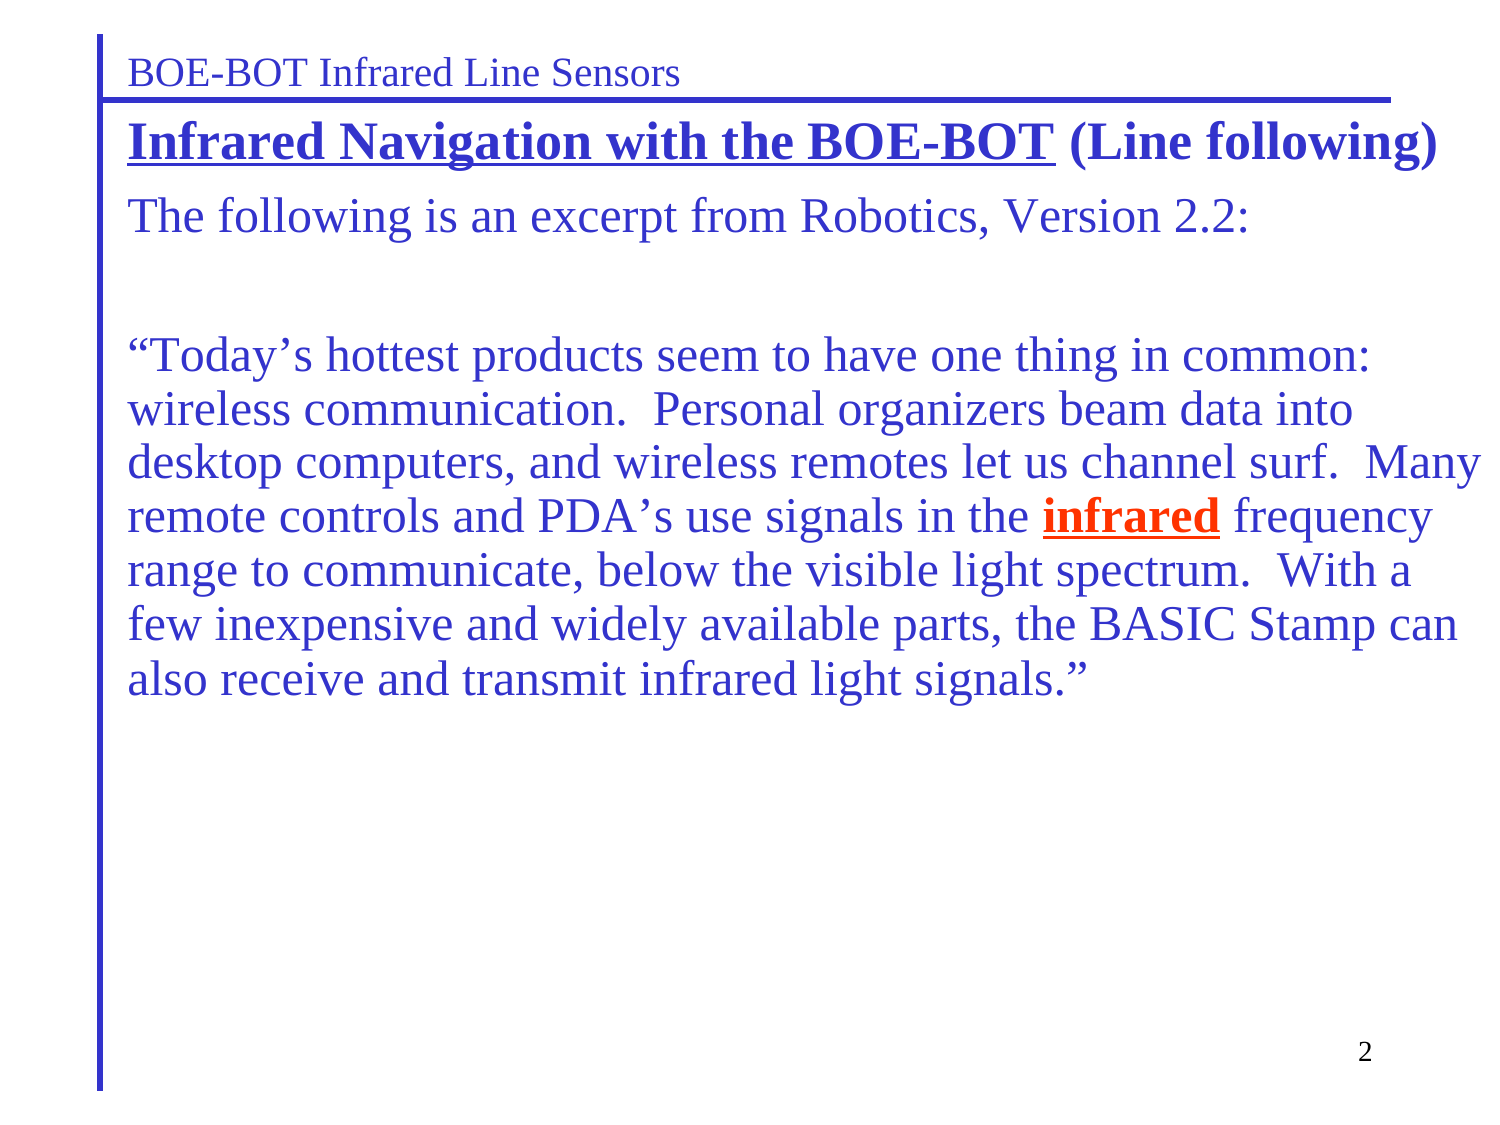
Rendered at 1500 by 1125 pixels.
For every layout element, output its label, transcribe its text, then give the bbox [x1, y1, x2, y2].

text_box BOE-BOT Infrared Line Sensors [112, 37, 1450, 88]
text_box Infrared Navigation with the BOE-BOT (Line following) The following is an excerpt from Robotics, Version 2.2: “Today’s hottest products seem to have one thing in common: wireless communication. Personal organizers beam data into desktop computers, and wireless remotes let us channel surf. Many remote controls and PDA’s use signals in the infrared frequency range to communicate, below the visible light spectrum. With a few inexpensive and widely available parts, the BASIC Stamp can also receive and transmit infrared light signals.” [112, 97, 1500, 898]
text_box <number> [1074, 1025, 1388, 1101]
